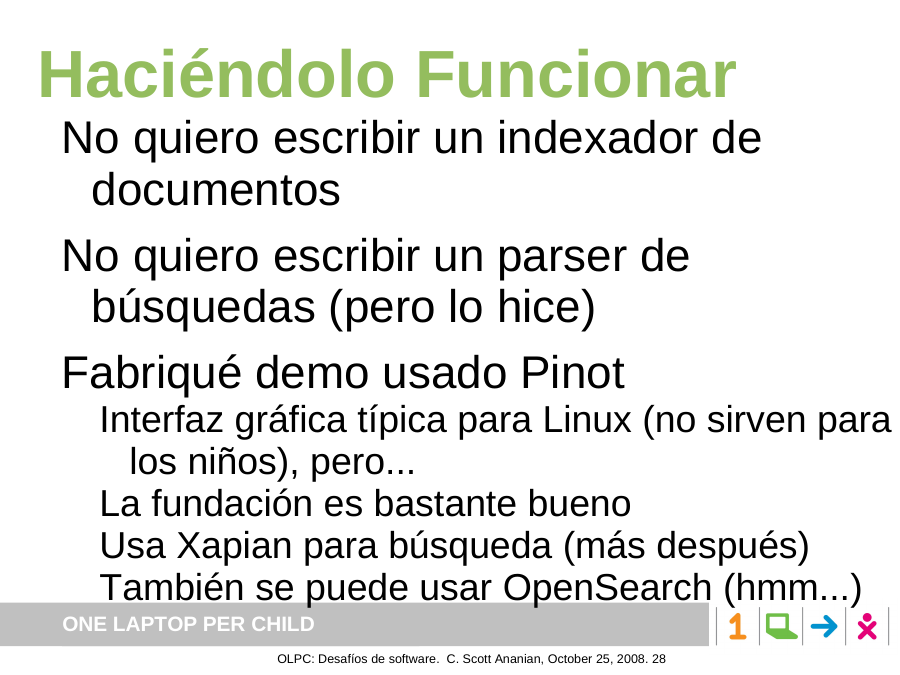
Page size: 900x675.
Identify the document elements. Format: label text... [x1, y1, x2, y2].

list No quiero escribir un indexador de documentos No quiero escribir un parser de búsquedas (pero lo hice) Fabriqué demo usado Pinot Interfaz gráfica típica para Linux (no sirven para los niños), pero... La fundación es bastante bueno Usa Xapian para búsqueda (más después) También se puede usar OpenSearch (hmm...) [61, 112, 900, 675]
title Haciéndolo Funcionar [37, 37, 856, 211]
